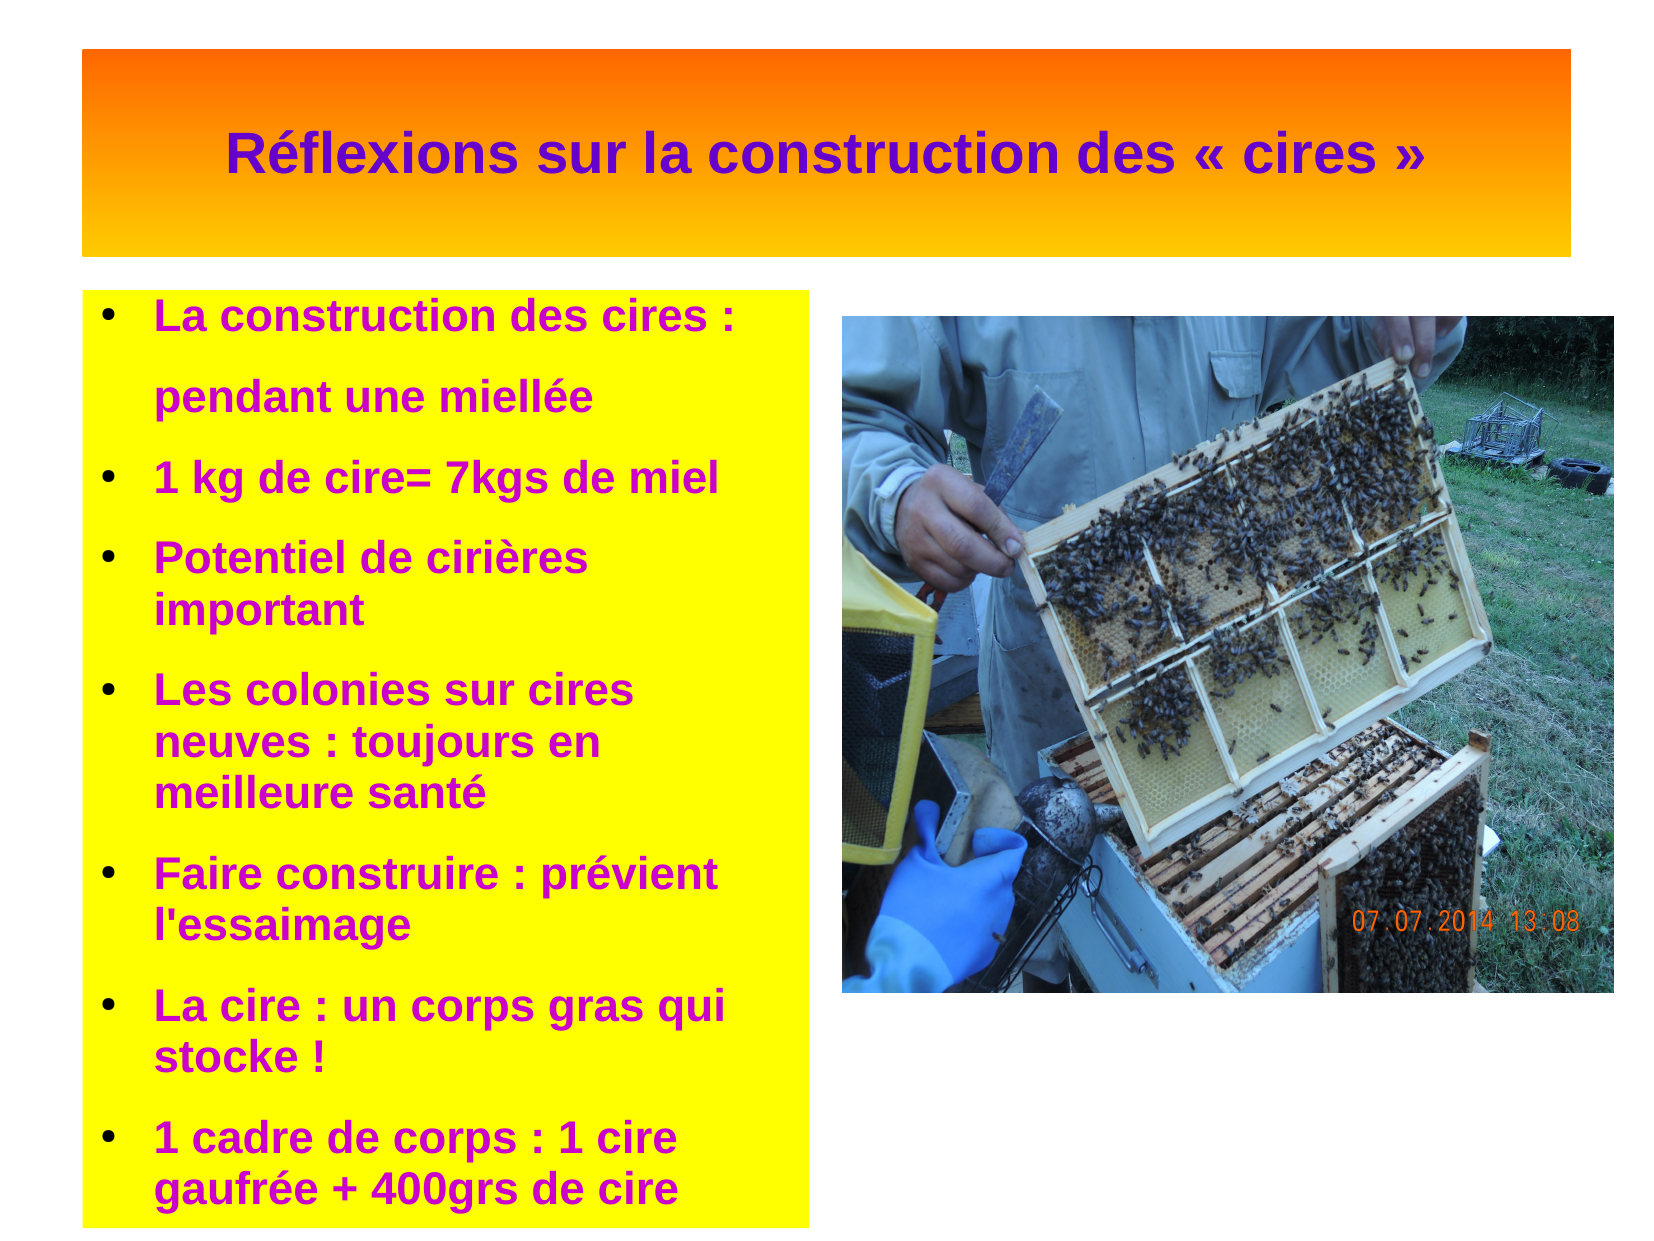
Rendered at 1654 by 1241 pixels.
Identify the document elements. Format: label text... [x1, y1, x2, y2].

list La construction des cires : pendant une miellée 1 kg de cire= 7kgs de miel Potentiel de cirières important Les colonies sur cires neuves : toujours en meilleure santé Faire construire : prévient l'essaimage La cire : un corps gras qui stocke ! 1 cadre de corps : 1 cire gaufrée + 400grs de cire [82, 290, 809, 1229]
picture [842, 316, 1614, 993]
title Réflexions sur la construction des « cires » [82, 49, 1571, 257]
